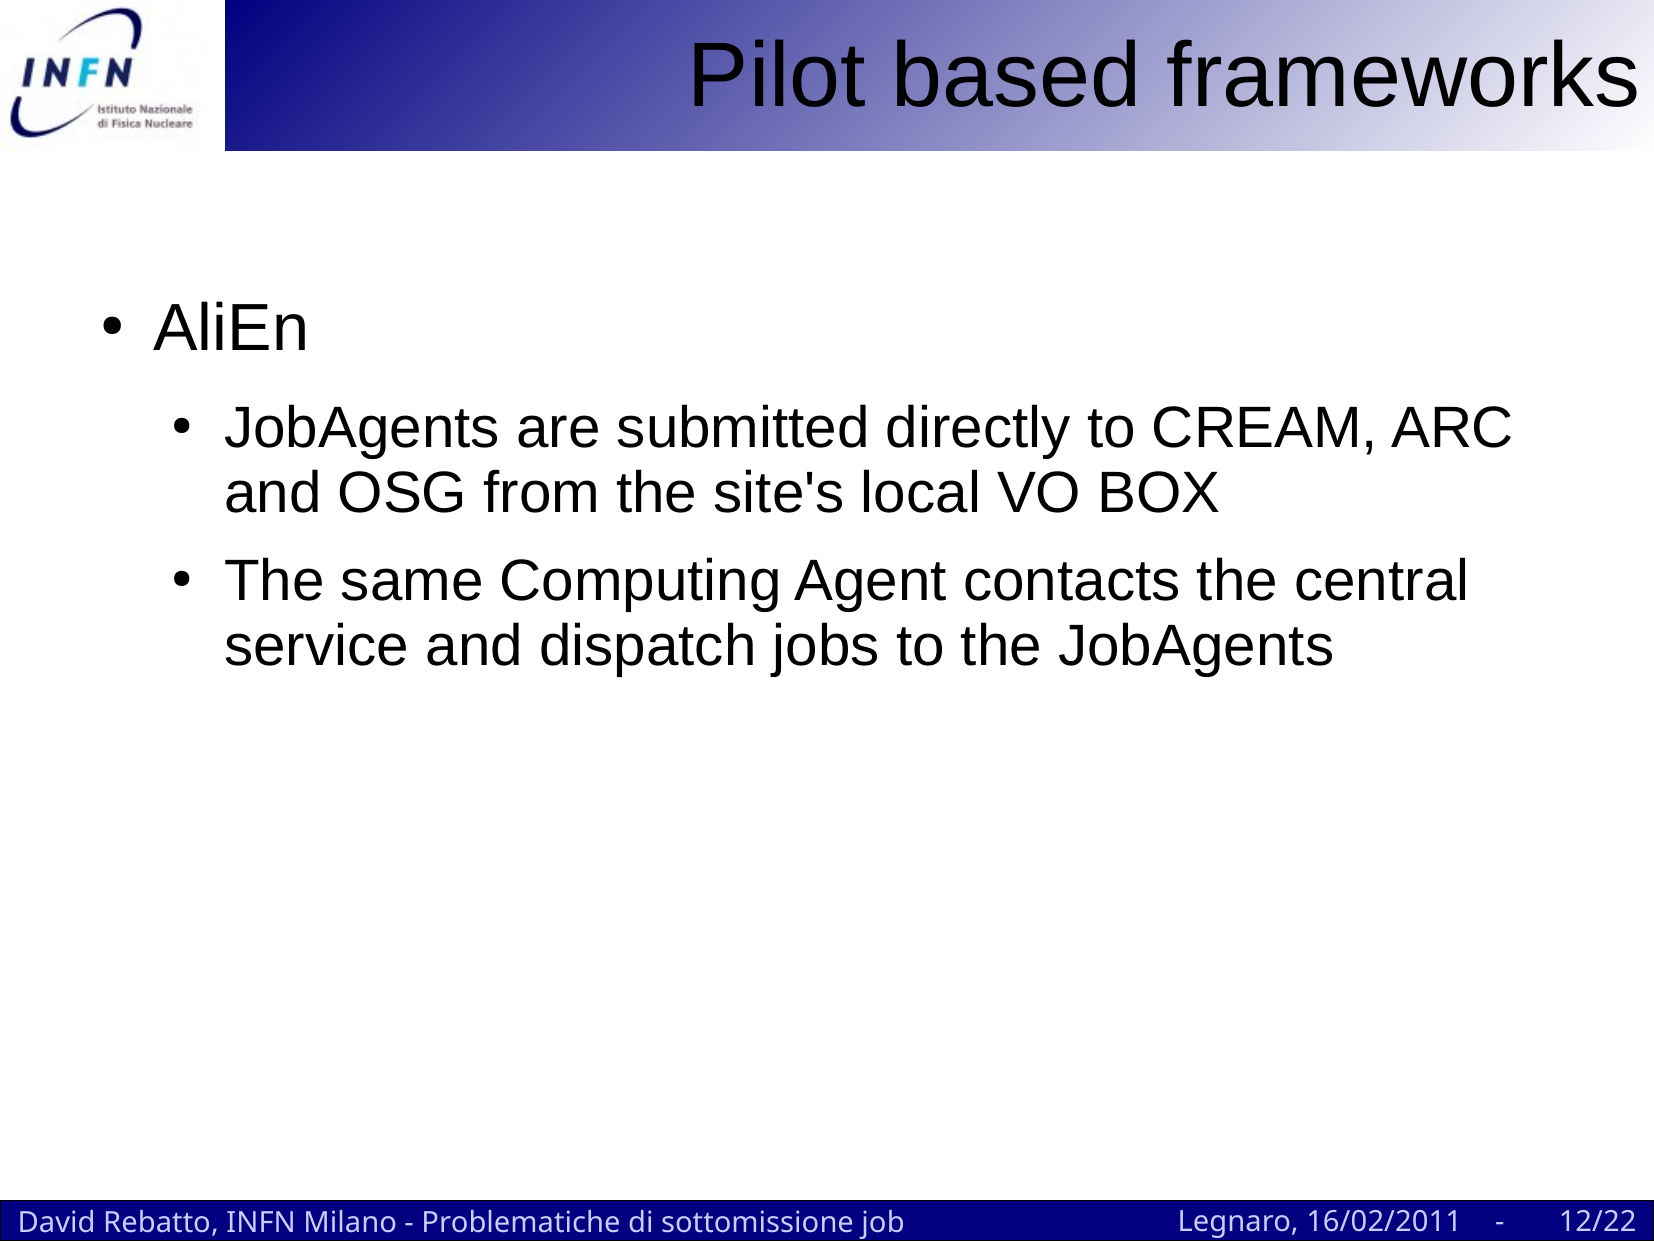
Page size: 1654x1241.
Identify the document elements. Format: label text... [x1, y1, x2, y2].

title Pilot based frameworks [225, 0, 1654, 151]
picture [0, 1, 204, 150]
list AliEn JobAgents are submitted directly to CREAM, ARC and OSG from the site's local VO BOX The same Computing Agent contacts the central service and dispatch jobs to the JobAgents [82, 290, 1571, 1094]
